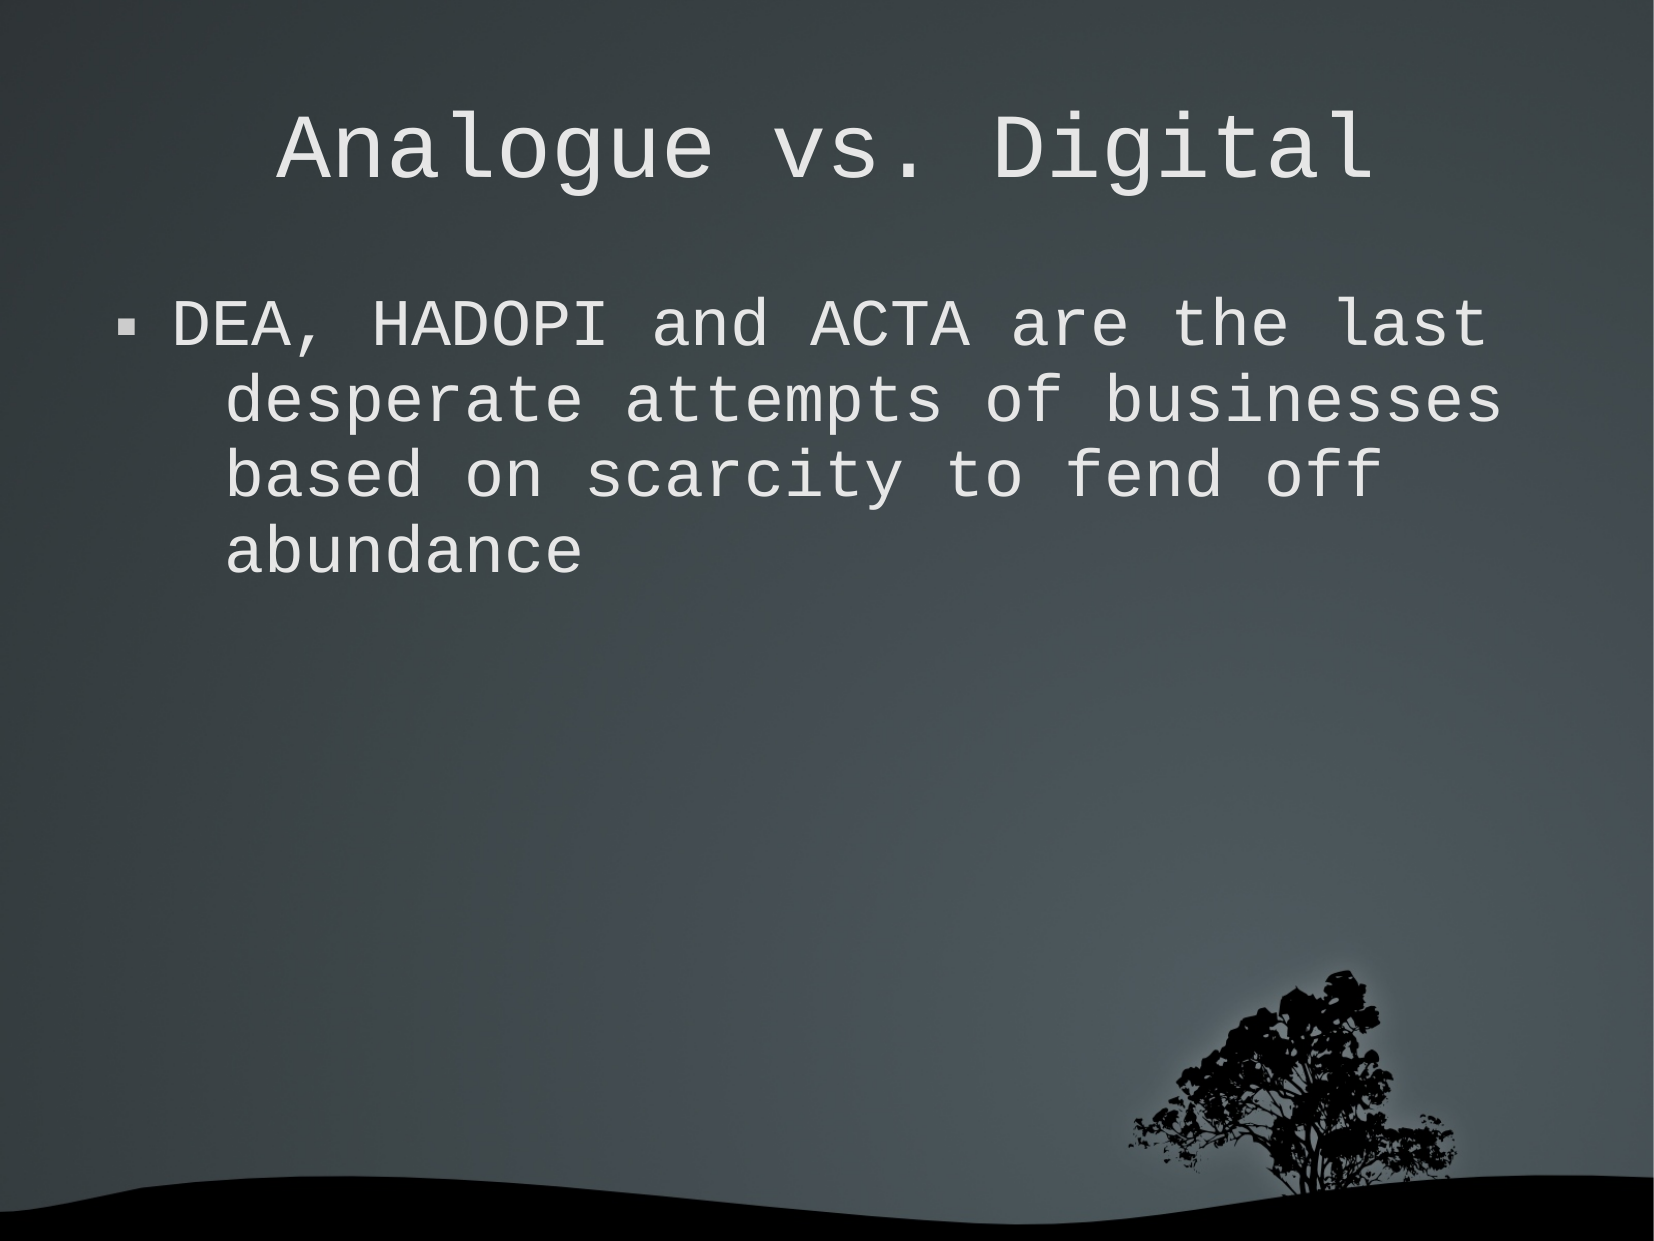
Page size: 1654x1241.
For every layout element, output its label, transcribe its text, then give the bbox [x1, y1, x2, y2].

title Analogue vs. Digital [82, 56, 1571, 250]
list DEA, HADOPI and ACTA are the last desperate attempts of businesses based on scarcity to fend off abundance [82, 290, 1571, 1094]
picture [0, 0, 1654, 1241]
